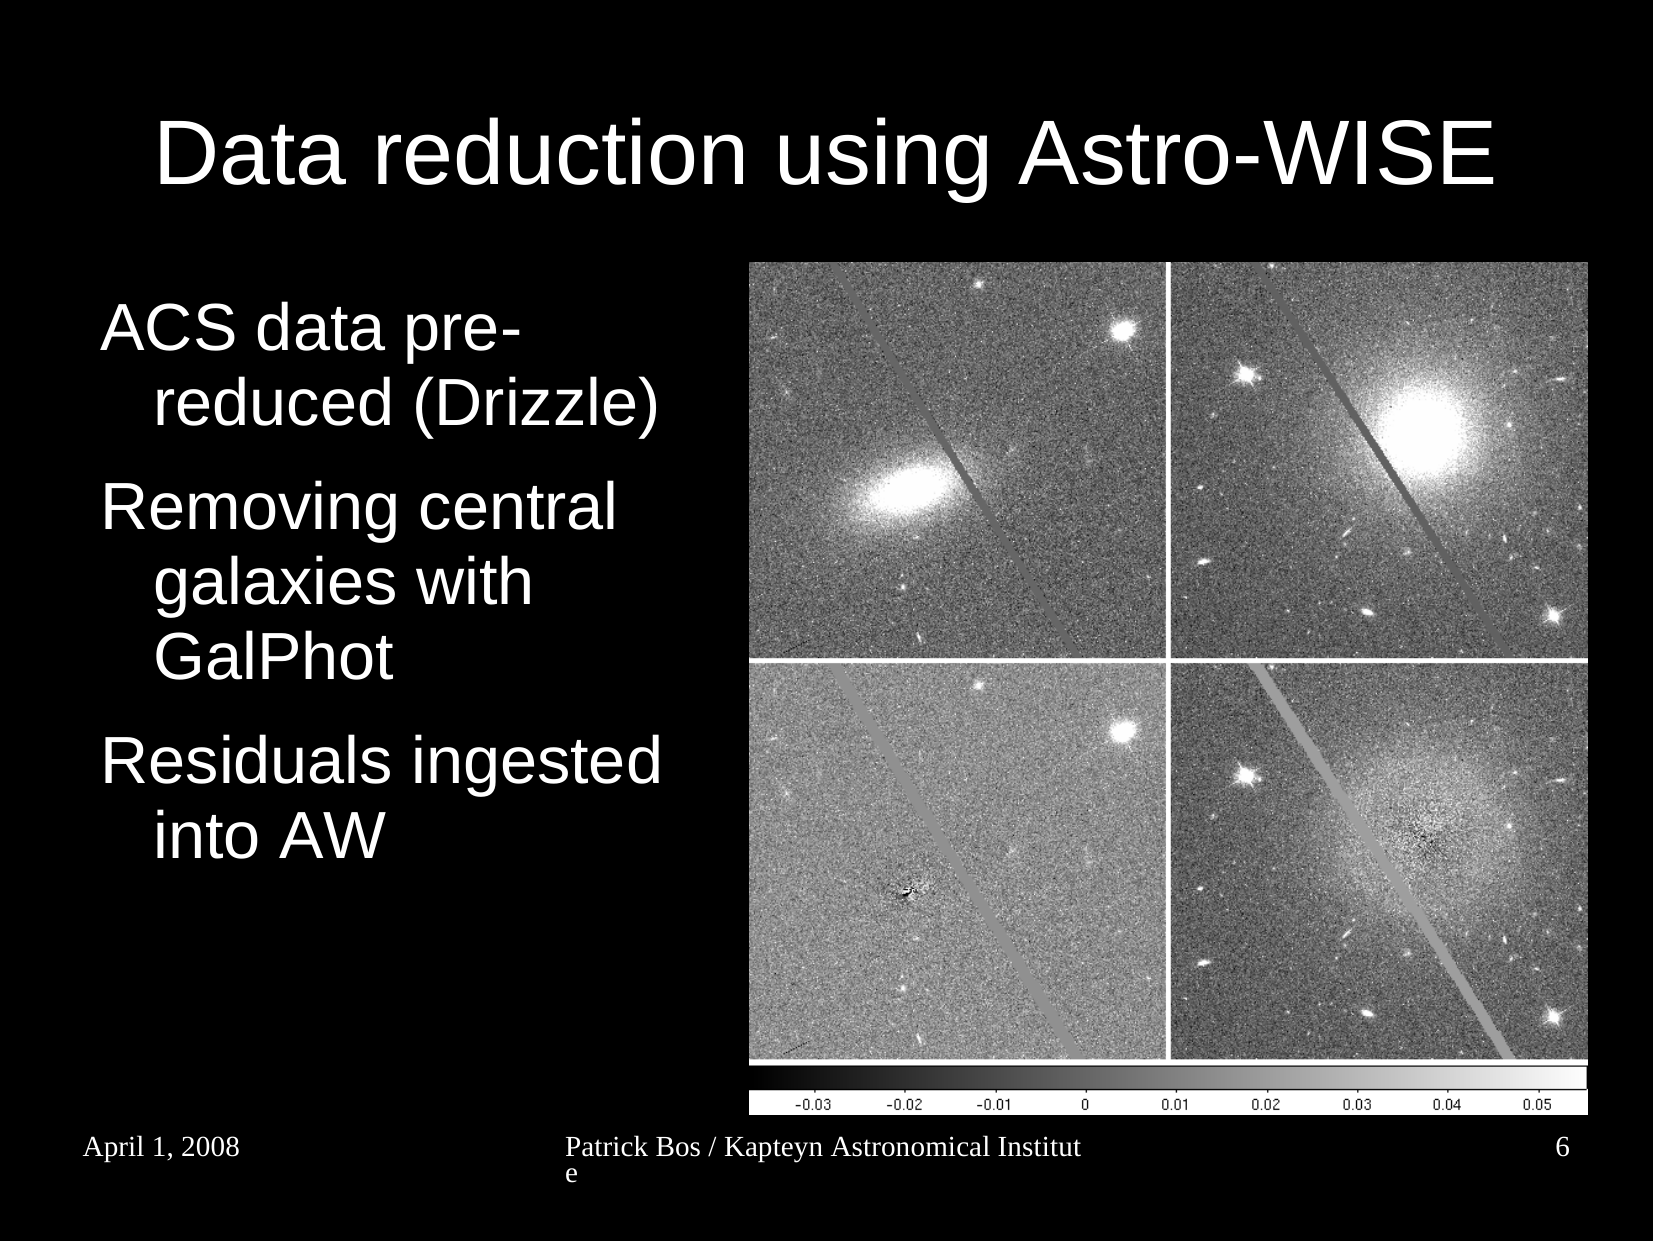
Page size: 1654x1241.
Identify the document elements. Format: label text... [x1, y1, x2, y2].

picture [749, 262, 1588, 1115]
title Data reduction using Astro-WISE [82, 56, 1571, 250]
list ACS data pre-reduced (Drizzle) Removing central galaxies with GalPhot Residuals ingested into AW [82, 290, 676, 1095]
